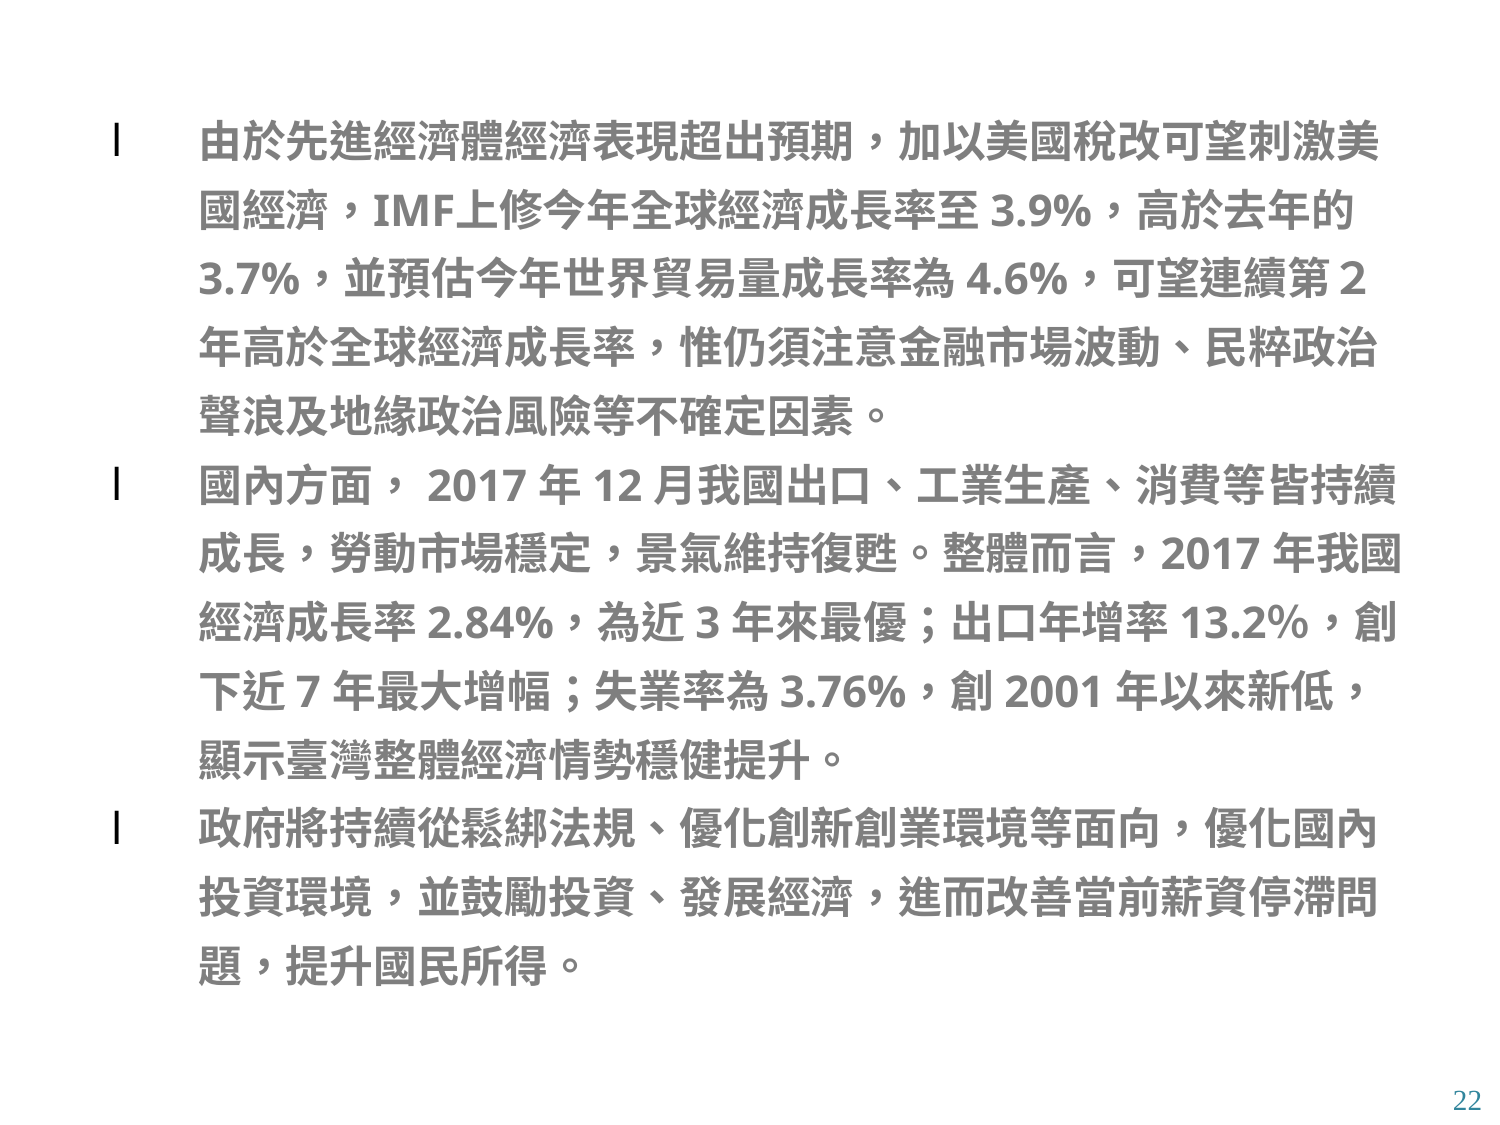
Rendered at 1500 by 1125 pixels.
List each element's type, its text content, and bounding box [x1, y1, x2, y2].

text_box 由於先進經濟體經濟表現超出預期，加以美國稅改可望刺激美 國經濟，IMF上修今年全球經濟成長率至 3.9%，高於去年的 3.7%，並預估今年世界貿易量成長率為 4.6%，可望連續第２ 年高於全球經濟成長率，惟仍須注意金融市場波動、民粹政治 聲浪及地緣政治風險等不確定因素。 國內方面， 2017 年 12 月我國出口、工業生產、消費等皆持續 成長，勞動市場穩定，景氣維持復甦。整體而言，2017 年我國 經濟成長率 2.84%，為近 3 年來最優；出口年增率 13.2％，創 下近 7 年最大增幅；失業率為 3.76%，創 2001 年以來新低， 顯示臺灣整體經濟情勢穩健提升。 政府將持續從鬆綁法規、優化創新創業環境等面向，優化國內 投資環境，並鼓勵投資、發展經濟，進而改善當前薪資停滯問 題，提升國民所得。 [37, 90, 1423, 999]
